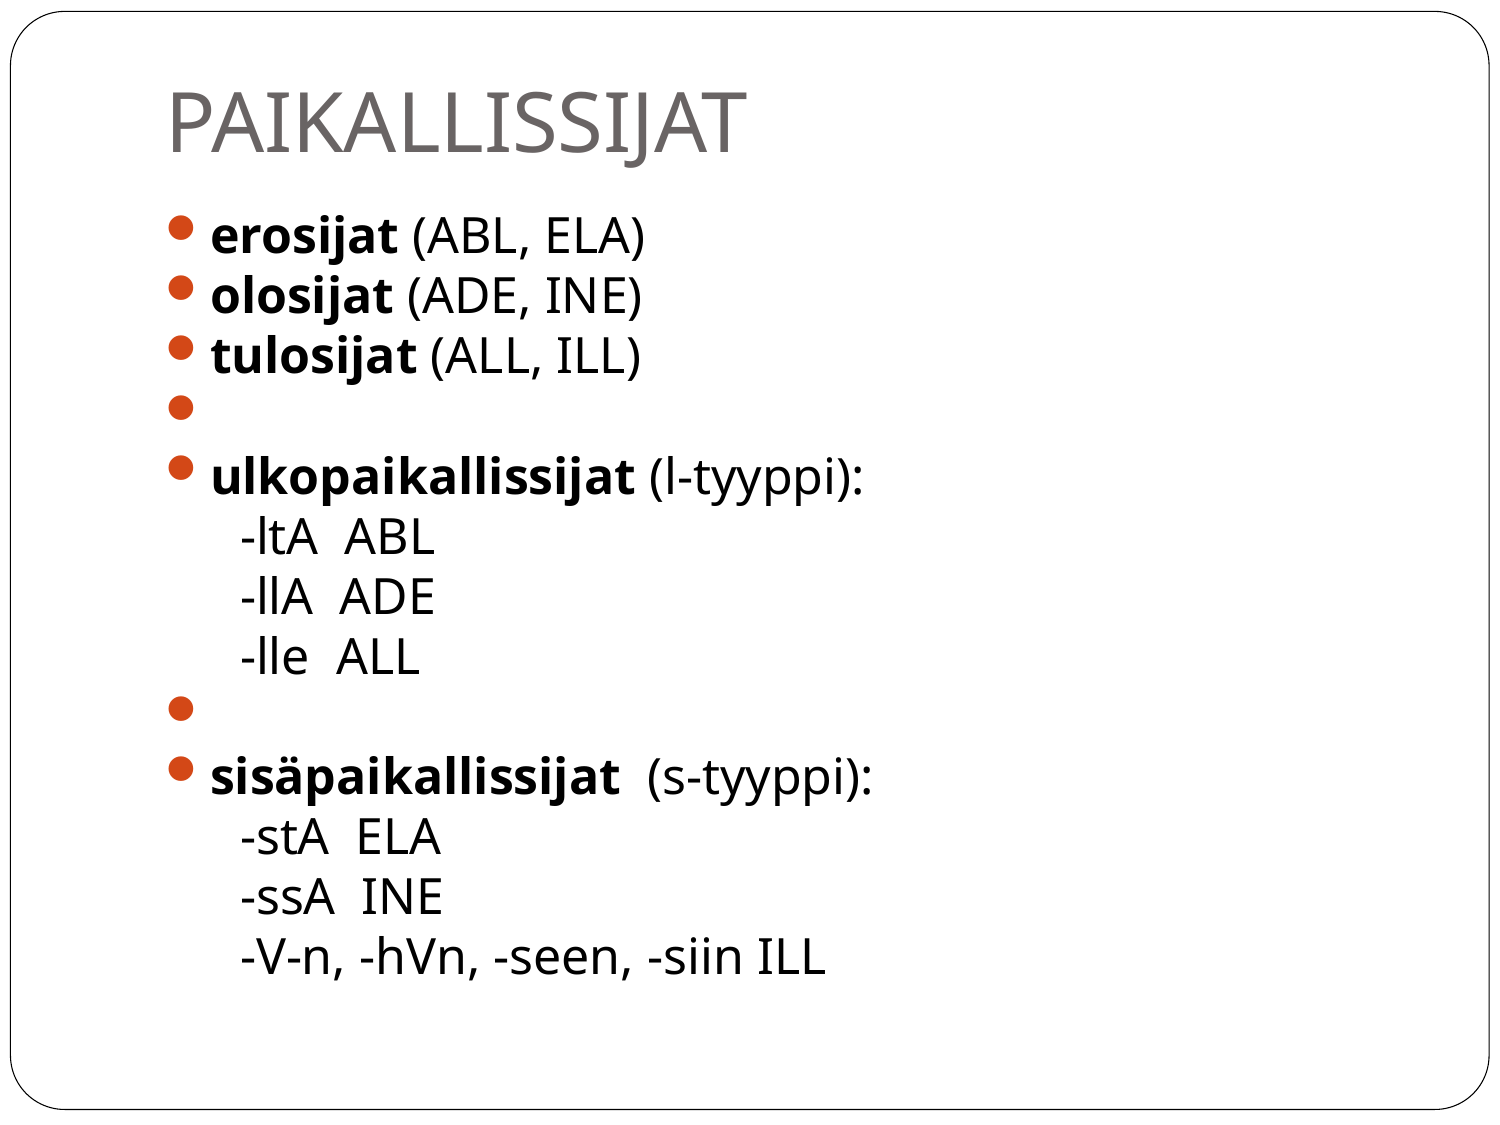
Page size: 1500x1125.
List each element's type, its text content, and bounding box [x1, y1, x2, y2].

title PAIKALLISSIJAT [150, 45, 1426, 185]
list erosijat (ABL, ELA) olosijat (ADE, INE) tulosijat (ALL, ILL) ulkopaikallissijat (l-tyyppi): -ltA ABL -llA ADE -lle ALL sisäpaikallissijat (s-tyyppi): -stA ELA -ssA INE -V-n, -hVn, -seen, -siin ILL [150, 208, 1426, 1036]
